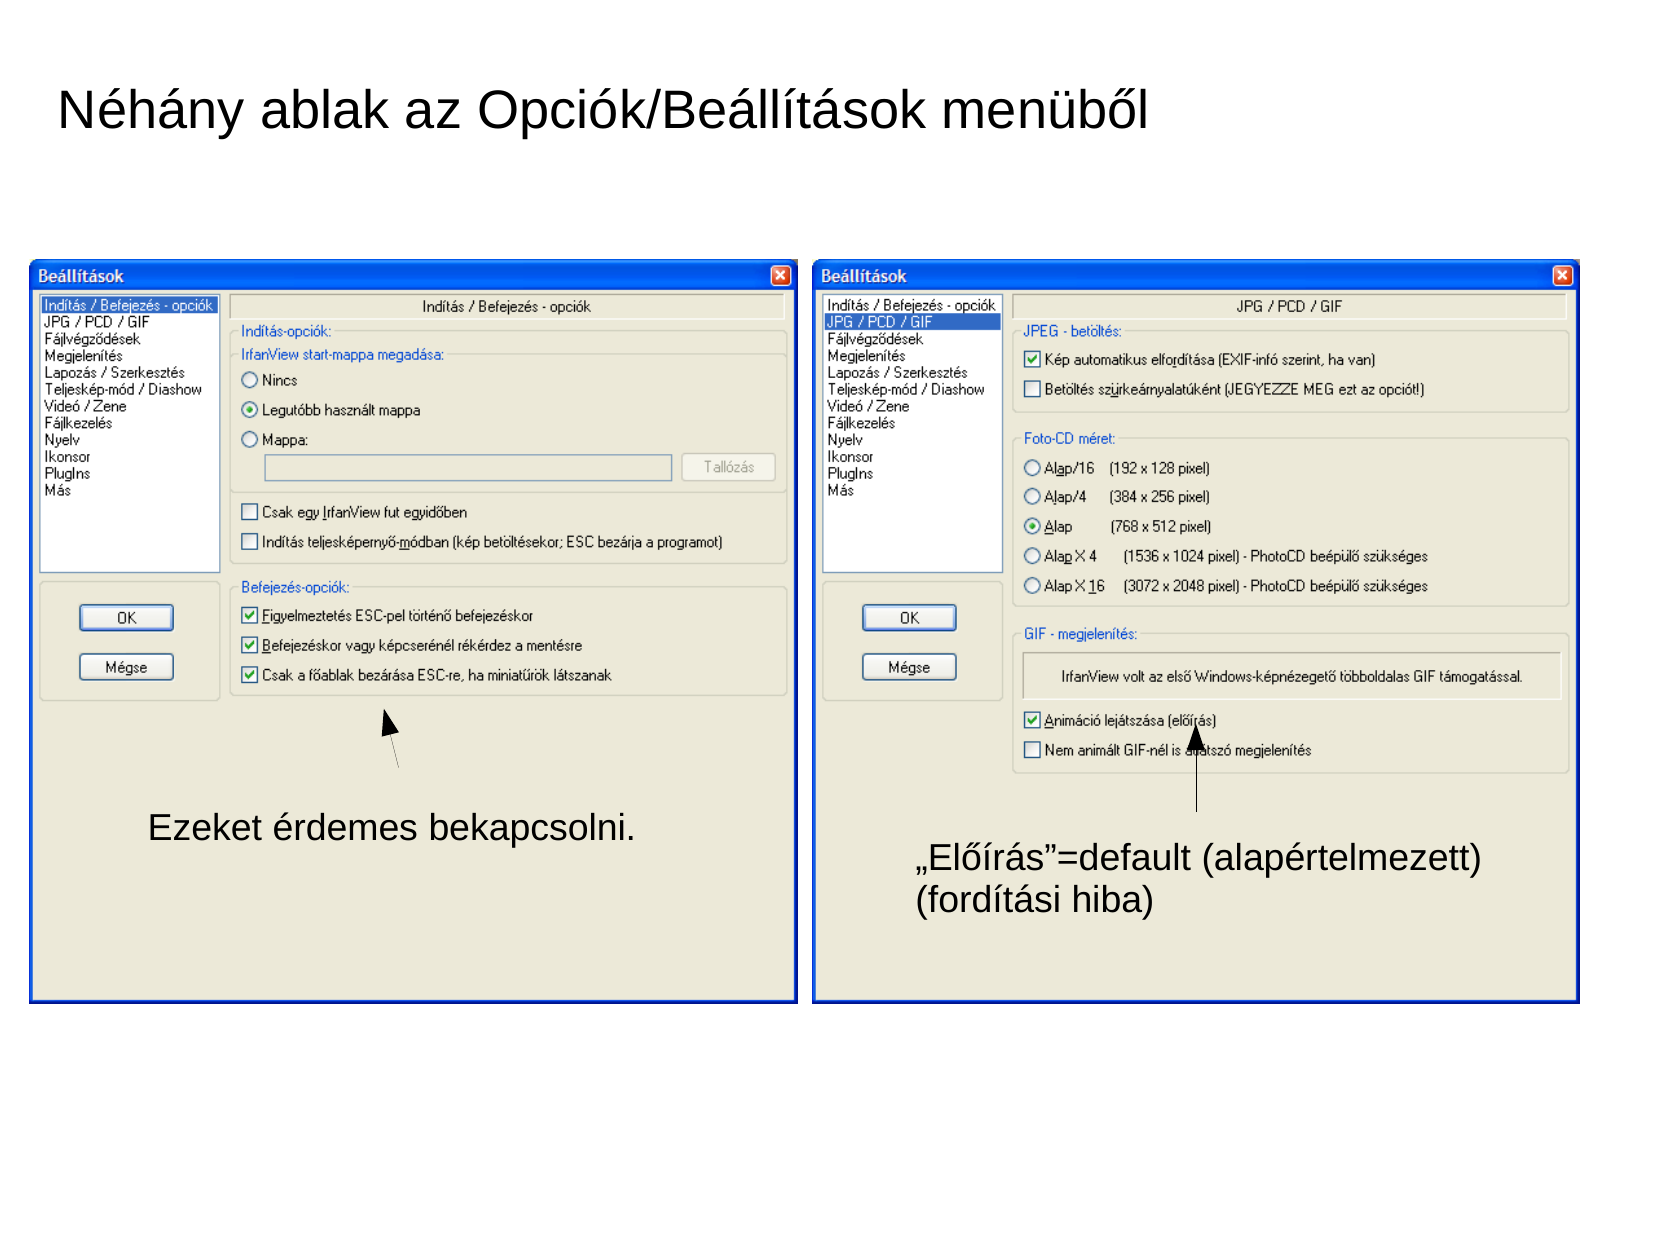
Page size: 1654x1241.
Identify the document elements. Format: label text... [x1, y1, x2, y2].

text_box Néhány ablak az Opciók/Beállítások menüből [43, 72, 1167, 148]
picture [29, 259, 798, 1004]
text_box „Előírás”=default (alapértelmezett) (fordítási hiba) [900, 828, 1498, 928]
text_box Ezeket érdemes bekapcsolni. [132, 799, 652, 857]
picture [812, 259, 1580, 1004]
